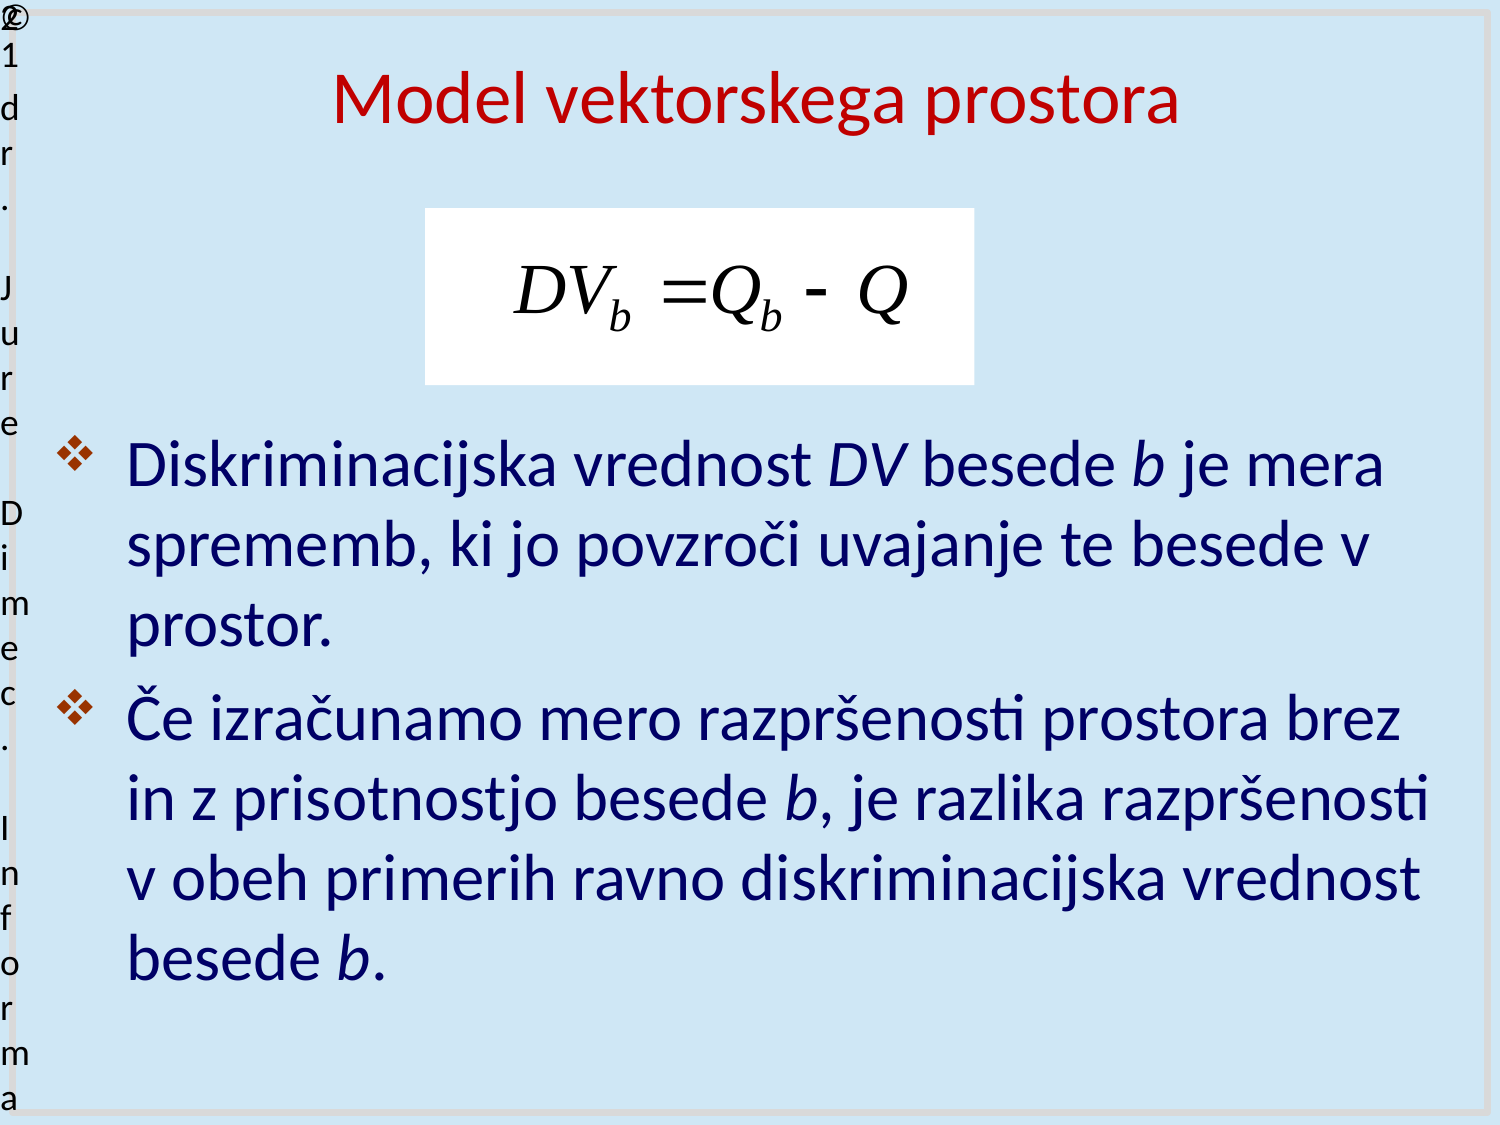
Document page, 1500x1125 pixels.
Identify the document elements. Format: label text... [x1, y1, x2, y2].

list Diskriminacijska vrednost DV besede b je mera sprememb, ki jo povzroči uvajanje te besede v prostor. Če izračunamo mero razpršenosti prostora brez in z prisotnostjo besede b, je razlika razpršenosti v obeh primerih ravno diskriminacijska vrednost besede b. [37, 412, 1475, 1050]
text_box [425, 208, 975, 386]
chart [501, 243, 925, 349]
picture [500, 241, 921, 346]
title Model vektorskega prostora [37, 37, 1475, 150]
